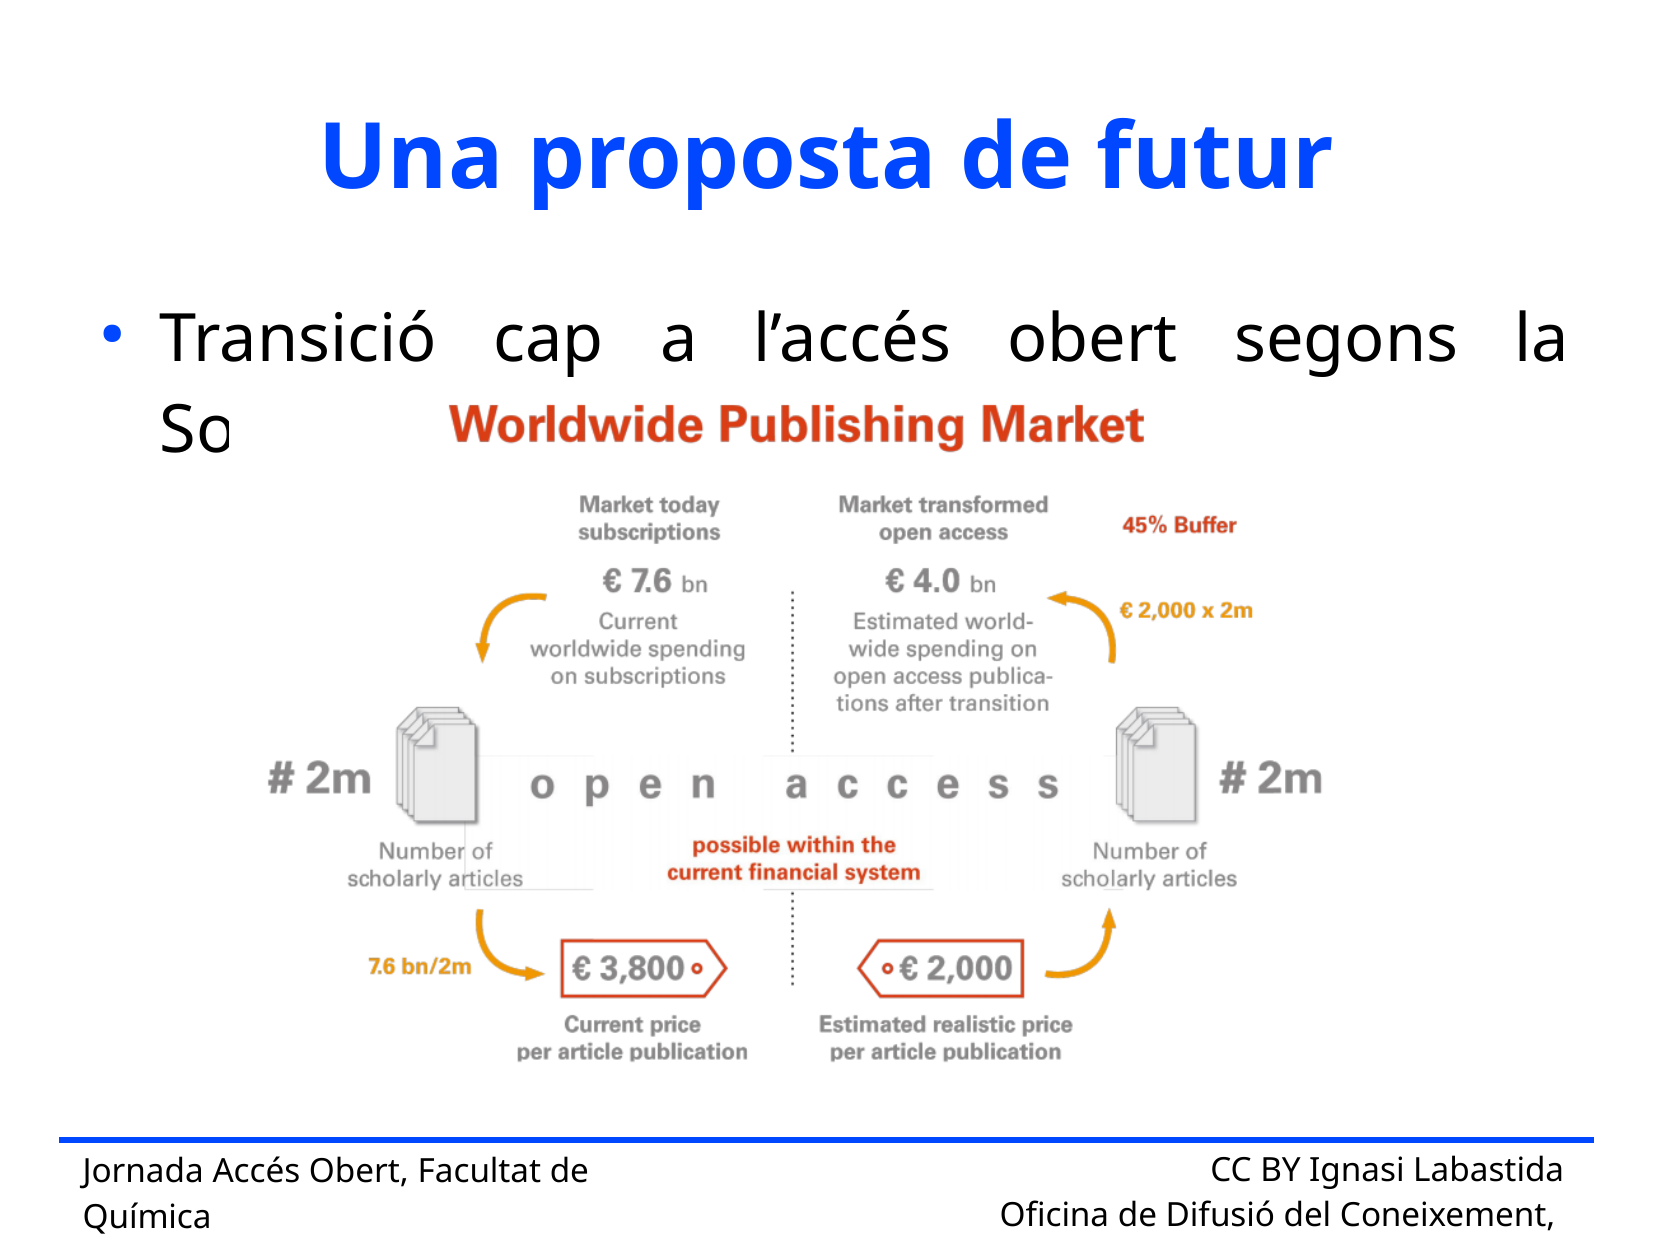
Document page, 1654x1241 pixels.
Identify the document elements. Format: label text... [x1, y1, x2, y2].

list Transició cap a l’accés obert segons la Societat Max Planck [82, 290, 1571, 1109]
title Una proposta de futur [82, 49, 1571, 257]
picture [229, 395, 1382, 1075]
